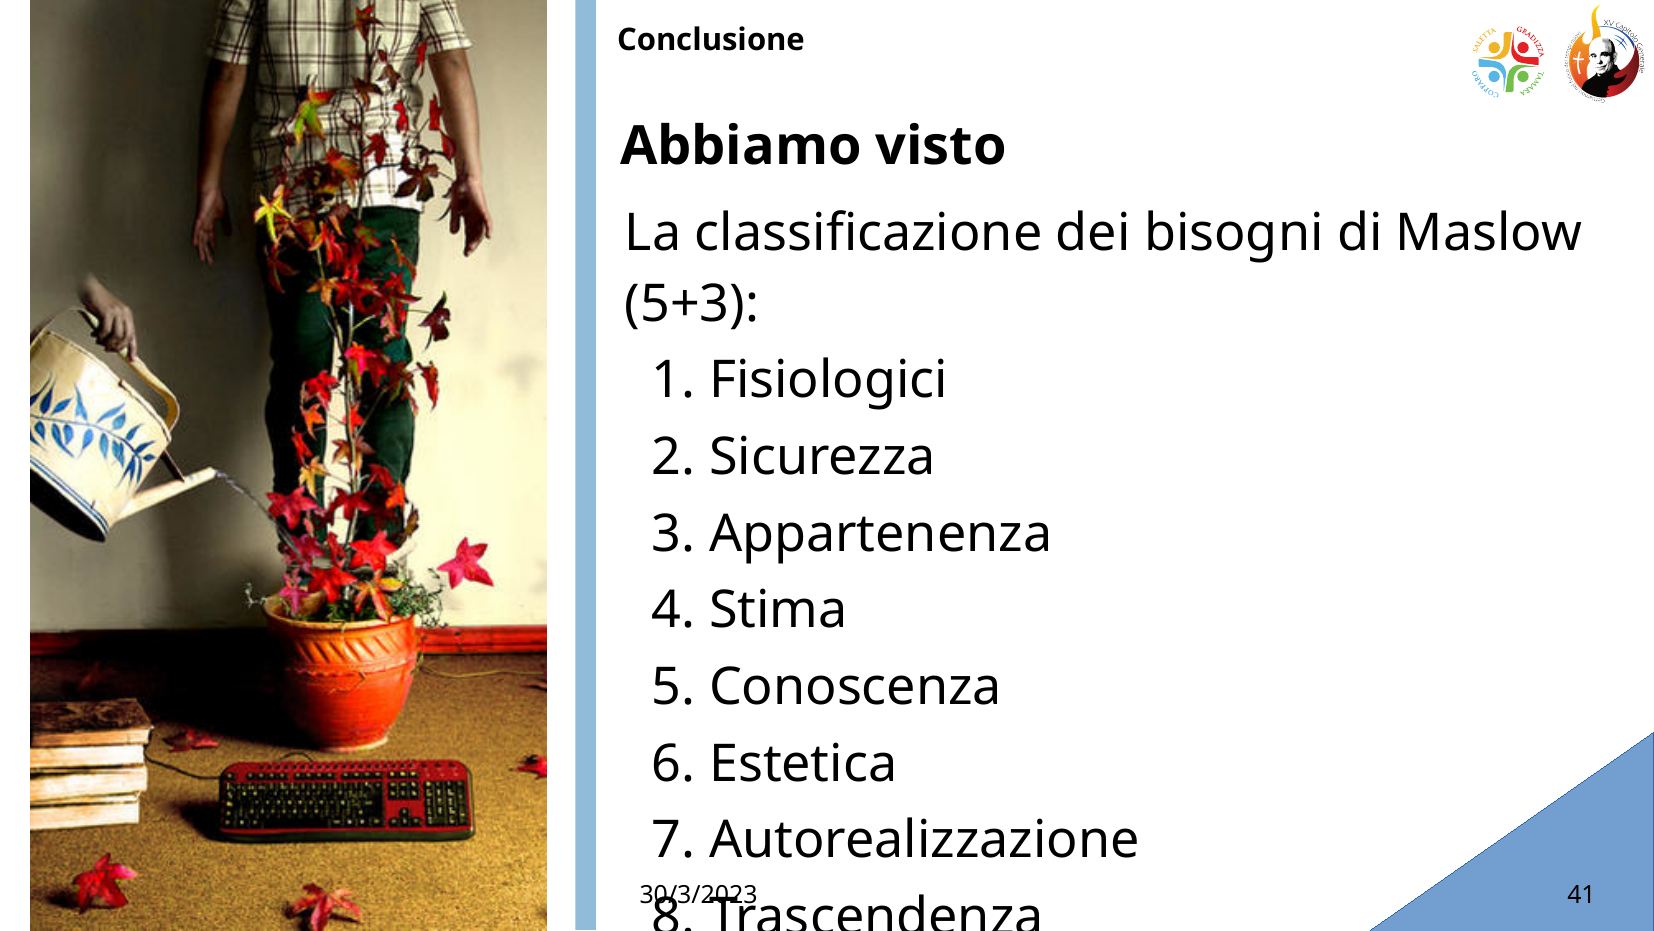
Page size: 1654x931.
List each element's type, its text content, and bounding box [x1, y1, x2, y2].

subtitle La classificazione dei bisogni di Maslow (5+3): 1. Fisiologici 2. Sicurezza 3. Appartenenza 4. Stima 5. Conoscenza 6. Estetica 7. Autorealizzazione 8. Trascendenza [624, 194, 1602, 875]
text_box Conclusione [602, 9, 1335, 63]
picture [1563, 4, 1646, 103]
title Abbiamo visto [620, 106, 1617, 178]
picture [30, 0, 547, 931]
